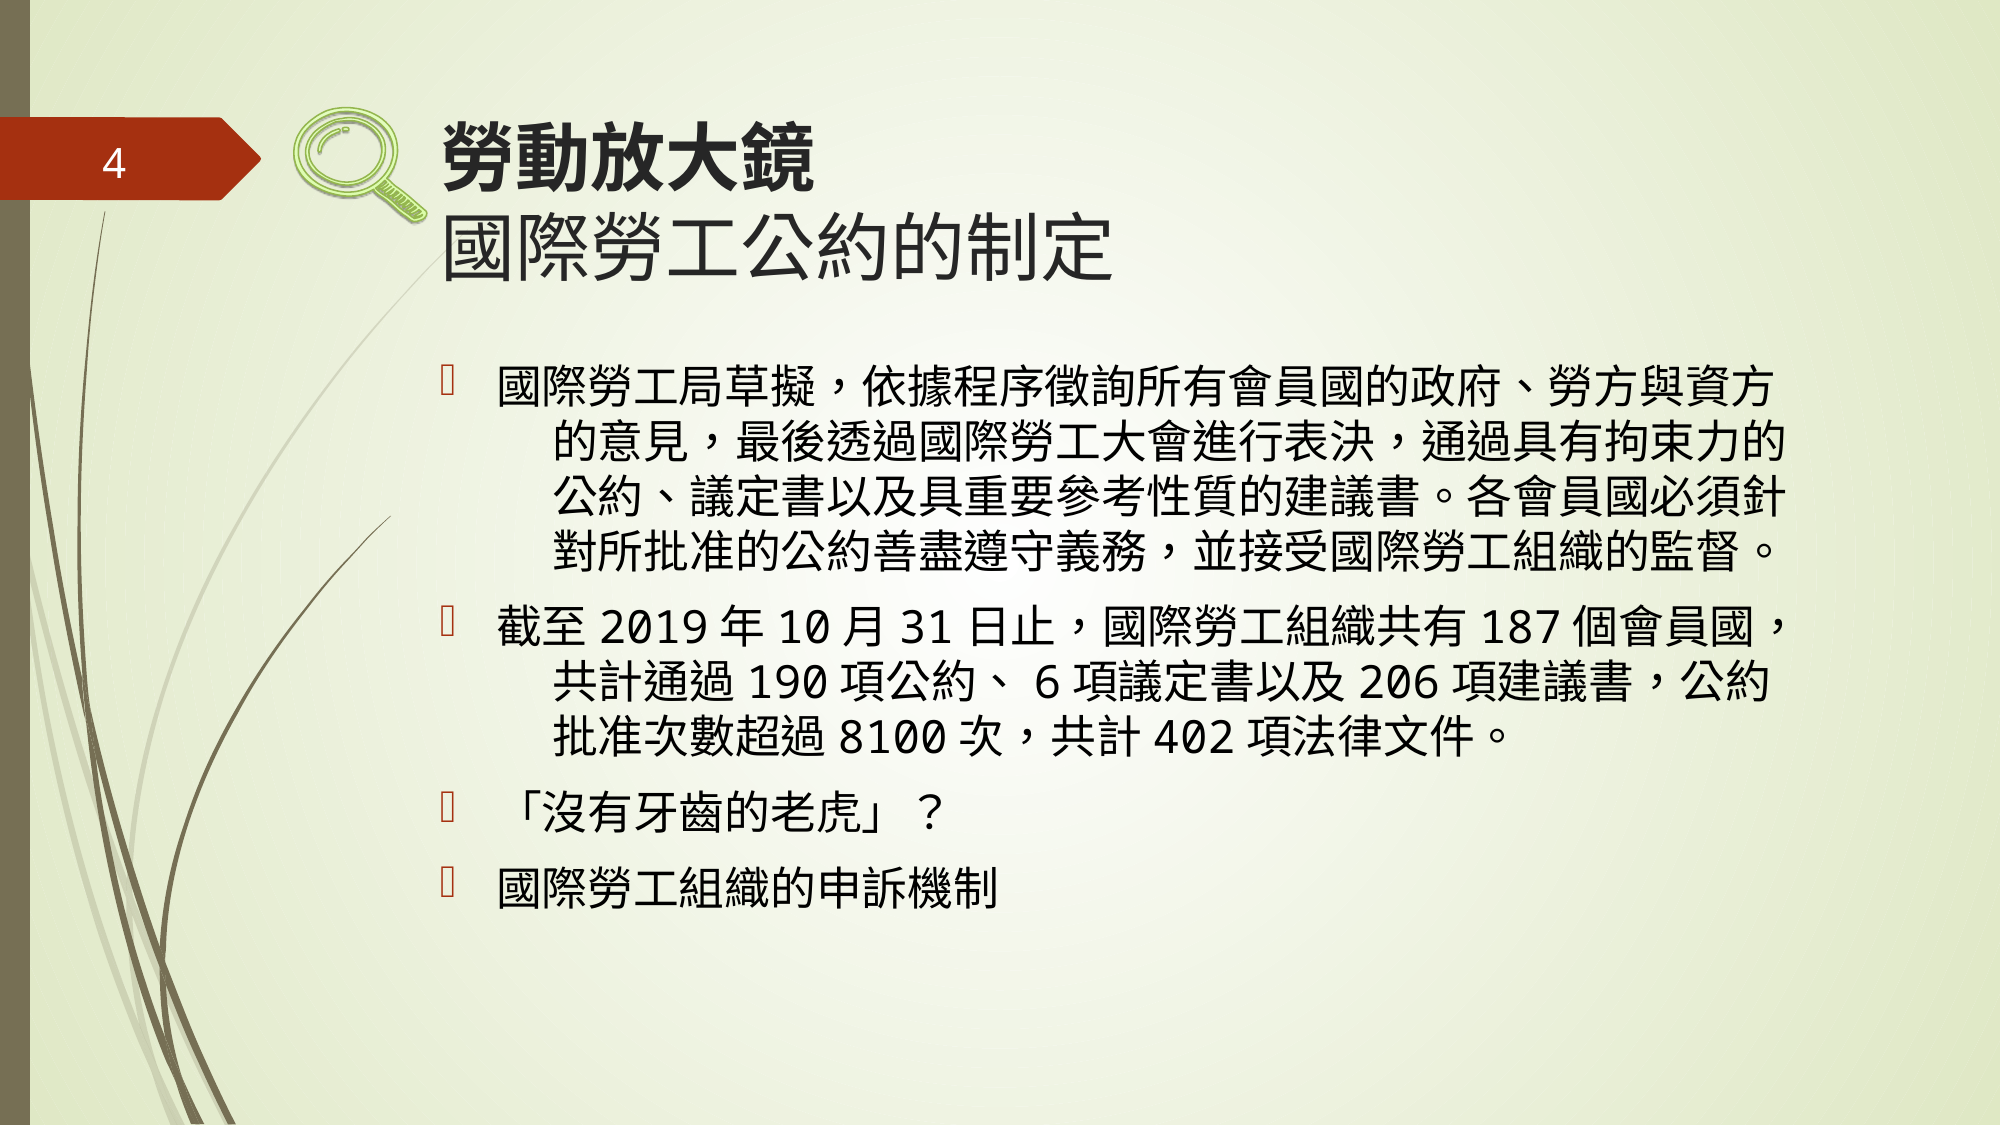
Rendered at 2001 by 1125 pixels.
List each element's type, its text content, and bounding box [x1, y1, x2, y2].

text_box [293, 107, 427, 222]
title 勞動放大鏡 國際勞工公約的制定 [425, 102, 1888, 313]
list 國際勞工局草擬，依據程序徵詢所有會員國的政府、勞方與資方的意見，最後透過國際勞工大會進行表決，通過具有拘束力的公約、議定書以及具重要參考性質的建議書。各會員國必須針對所批准的公約善盡遵守義務，並接受國際勞工組織的監督。 截至2019年10月31日止，國際勞工組織共有187個會員國，共計通過190項公約、6項議定書以及206項建議書，公約批准次數超過8100次，共計402項法律文件。 「沒有牙齒的老虎」？ 國際勞工組織的申訴機制 [424, 350, 1806, 970]
text_box 4 [87, 129, 216, 190]
